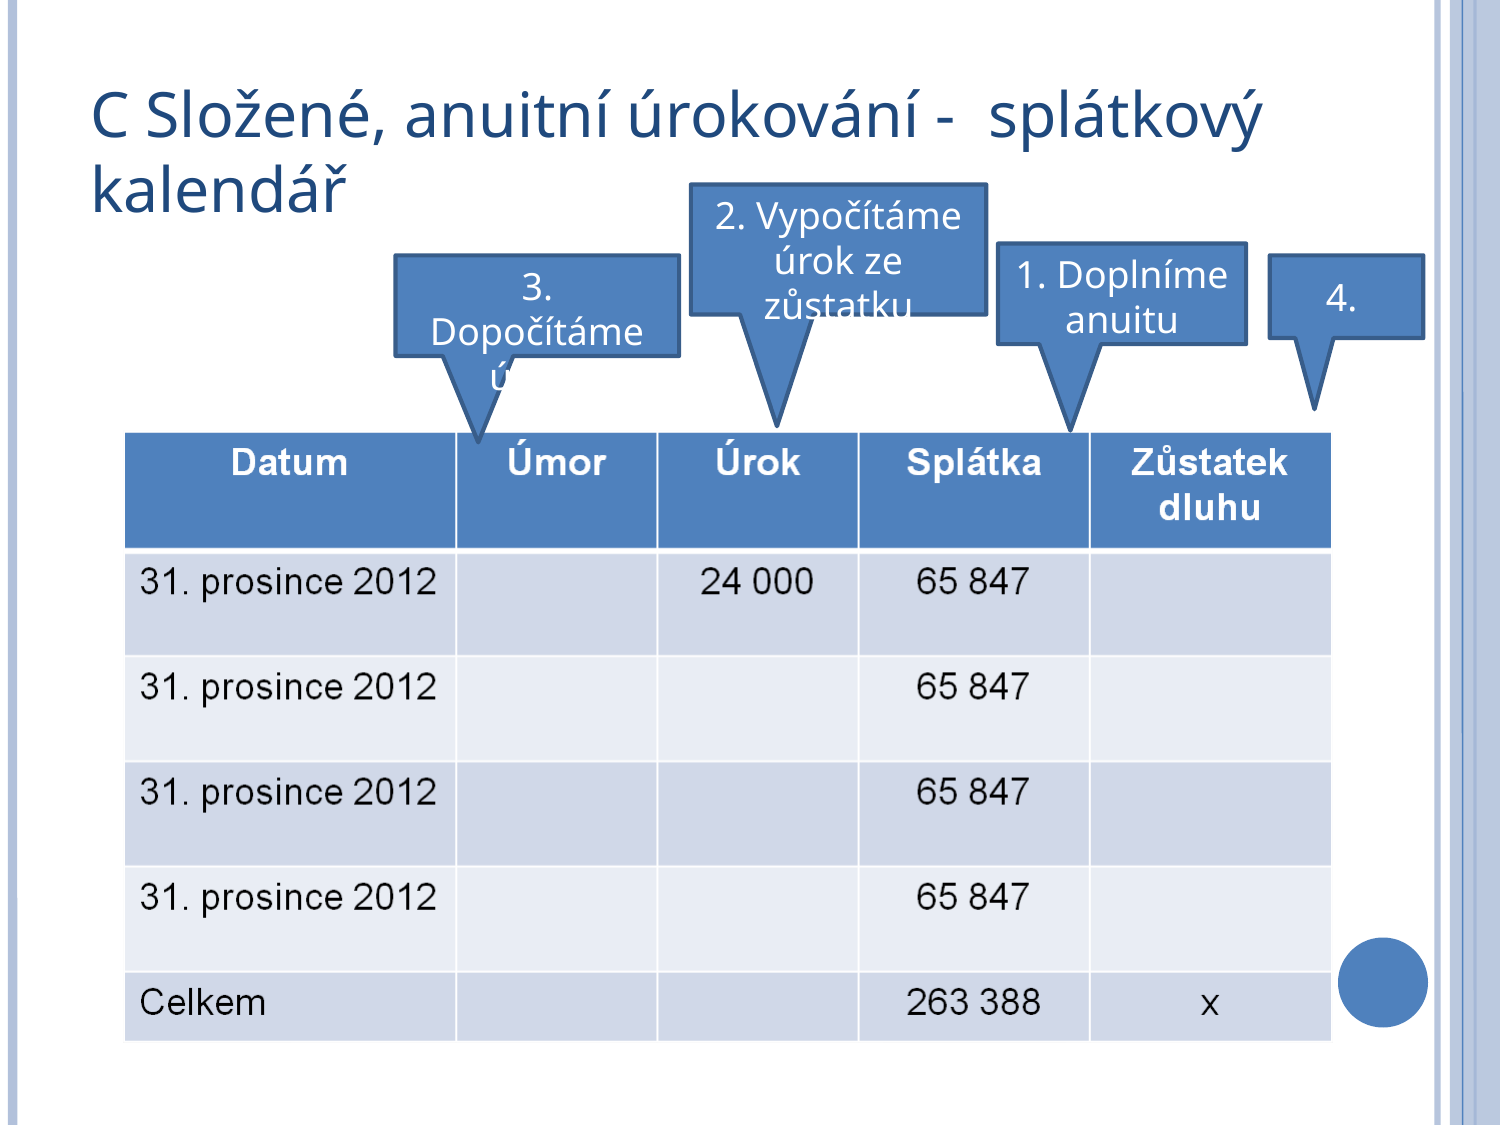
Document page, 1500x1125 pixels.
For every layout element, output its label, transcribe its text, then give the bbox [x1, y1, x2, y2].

text_box 1. Doplníme anuitu [998, 243, 1247, 431]
text_box 4. [1269, 255, 1424, 410]
title C Složené, anuitní úrokování - splátkový kalendář [75, 45, 1300, 233]
text_box 3. Dopočítáme úmor [395, 255, 680, 443]
picture [112, 420, 1344, 1054]
text_box 2. Vypočítáme úrok ze zůstatku [690, 184, 987, 427]
